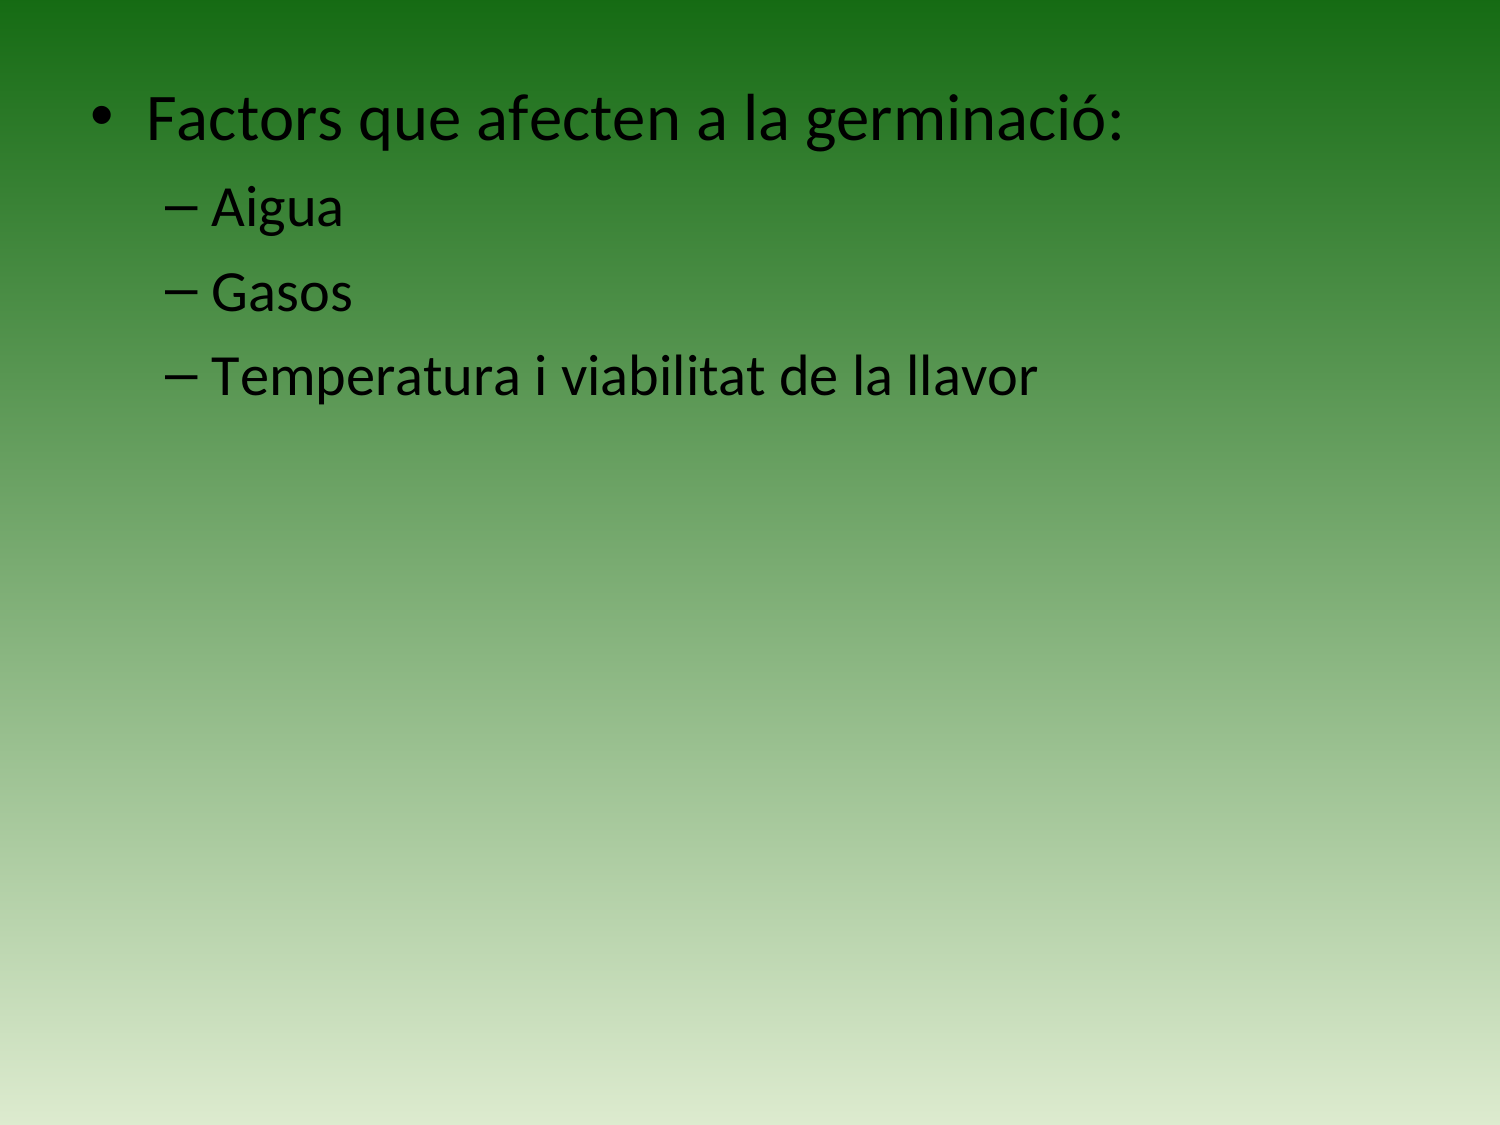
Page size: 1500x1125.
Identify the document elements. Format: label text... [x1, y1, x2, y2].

list Factors que afecten a la germinació: Aigua Gasos Temperatura i viabilitat de la llavor [75, 66, 1426, 1005]
